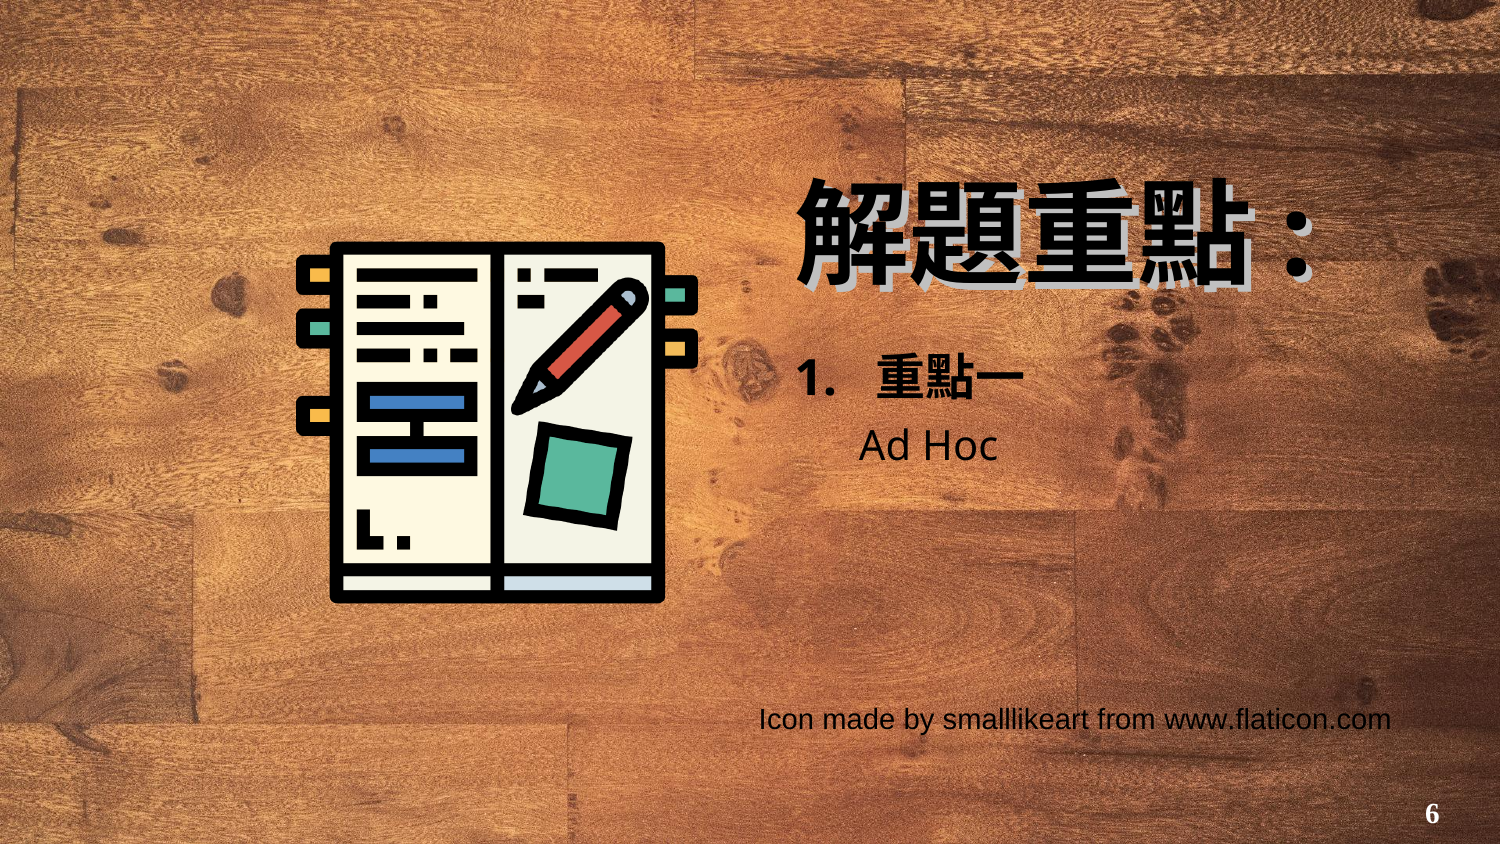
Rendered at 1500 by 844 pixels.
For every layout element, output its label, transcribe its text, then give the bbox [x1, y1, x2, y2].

subtitle 1. 重點一 Ad Hoc [779, 328, 1378, 693]
text_box Icon made by smalllikeart from www.flaticon.com [744, 693, 1407, 743]
title 解題重點: [779, 122, 1311, 314]
picture [296, 221, 698, 623]
slide_number 6 [1410, 779, 1500, 844]
